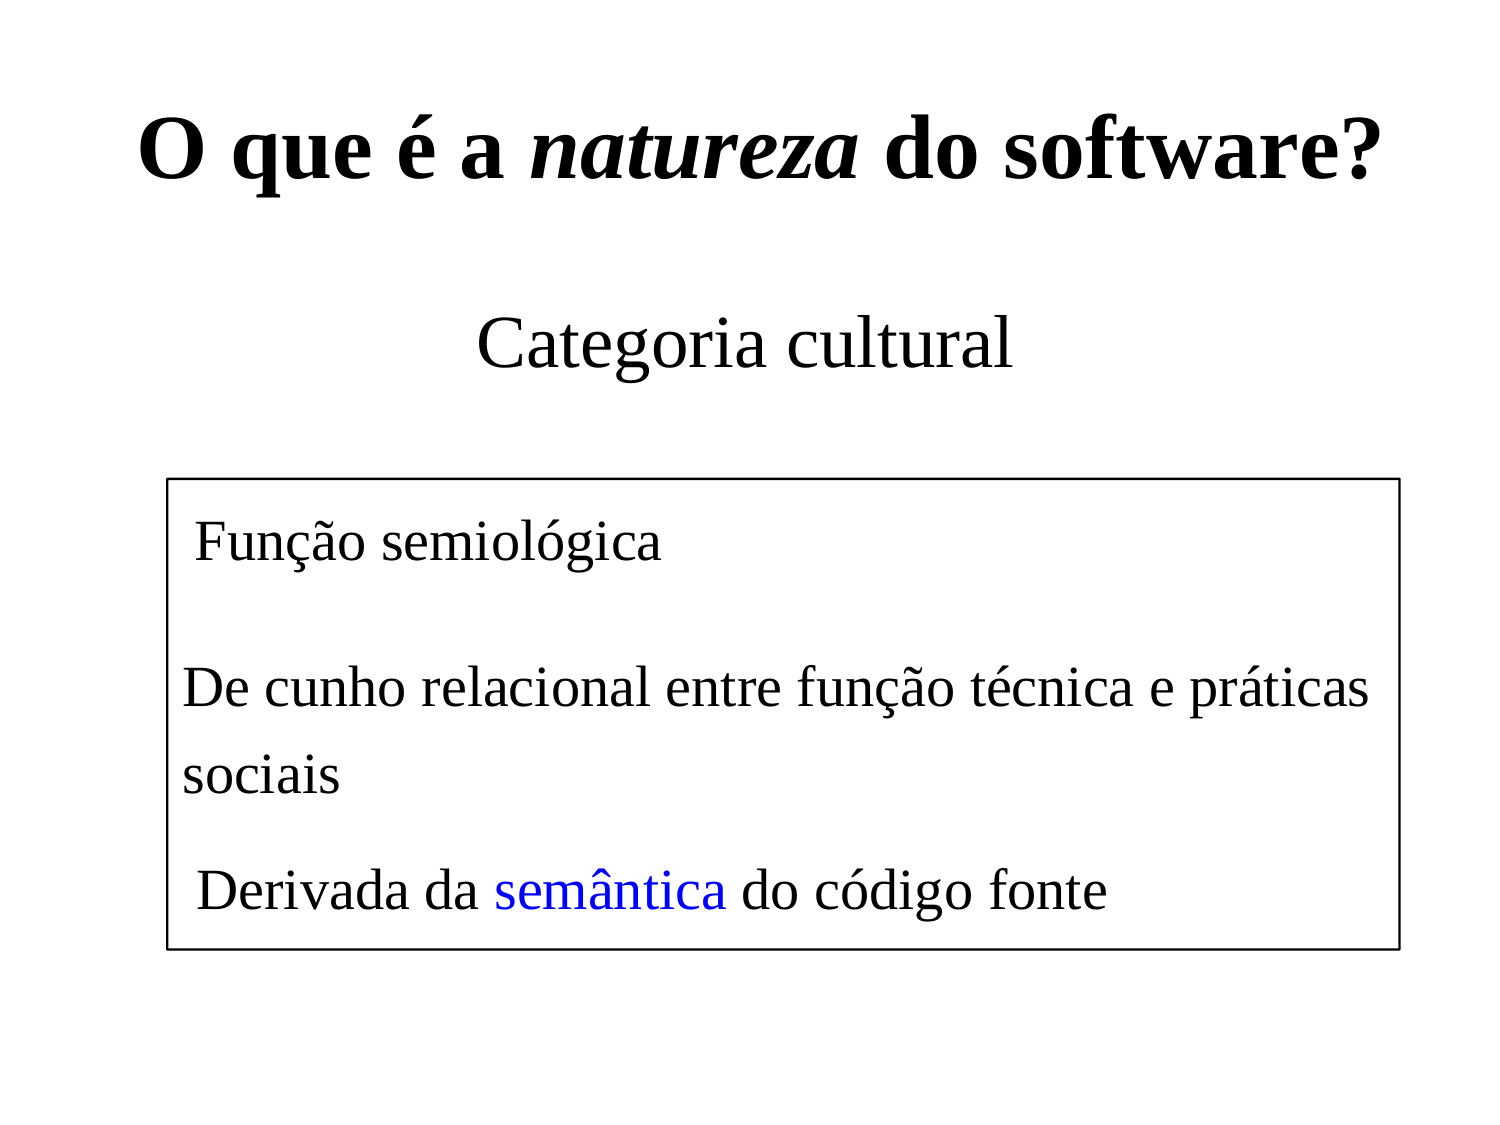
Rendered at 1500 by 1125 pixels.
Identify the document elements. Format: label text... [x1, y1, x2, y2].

text_box Função semiológica De cunho relacional entre função técnica e práticas sociais Derivada da semântica do código fonte [167, 478, 1400, 950]
text_box Categoria cultural [389, 297, 1103, 390]
title O que é a natureza do software? [68, 78, 1455, 218]
